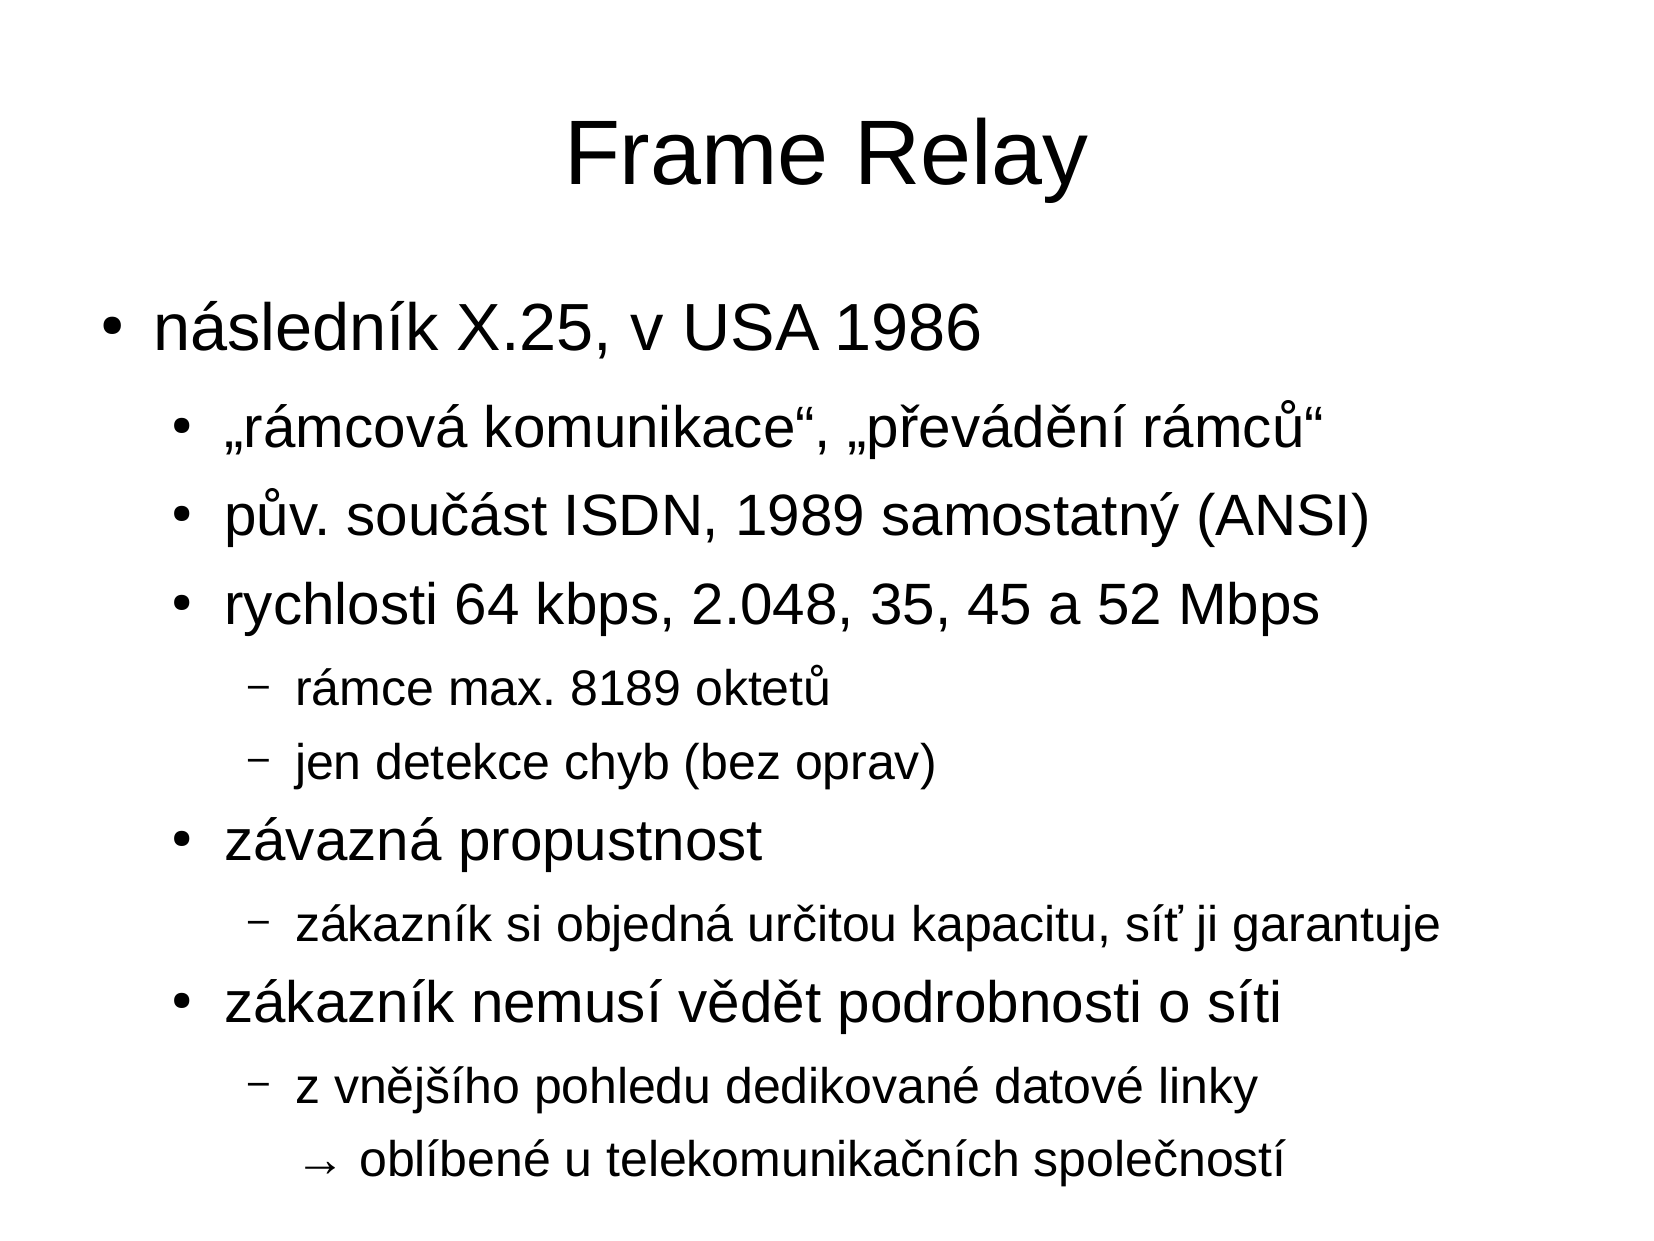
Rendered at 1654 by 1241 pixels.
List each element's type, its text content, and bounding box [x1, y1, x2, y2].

list následník X.25, v USA 1986 „rámcová komunikace“, „převádění rámců“ pův. součást ISDN, 1989 samostatný (ANSI) rychlosti 64 kbps, 2.048, 35, 45 a 52 Mbps rámce max. 8189 oktetů jen detekce chyb (bez oprav) závazná propustnost zákazník si objedná určitou kapacitu, síť ji garantuje zákazník nemusí vědět podrobnosti o síti z vnějšího pohledu dedikované datové linky → oblíbené u telekomunikačních společností [82, 290, 1571, 1211]
title Frame Relay [82, 56, 1571, 250]
